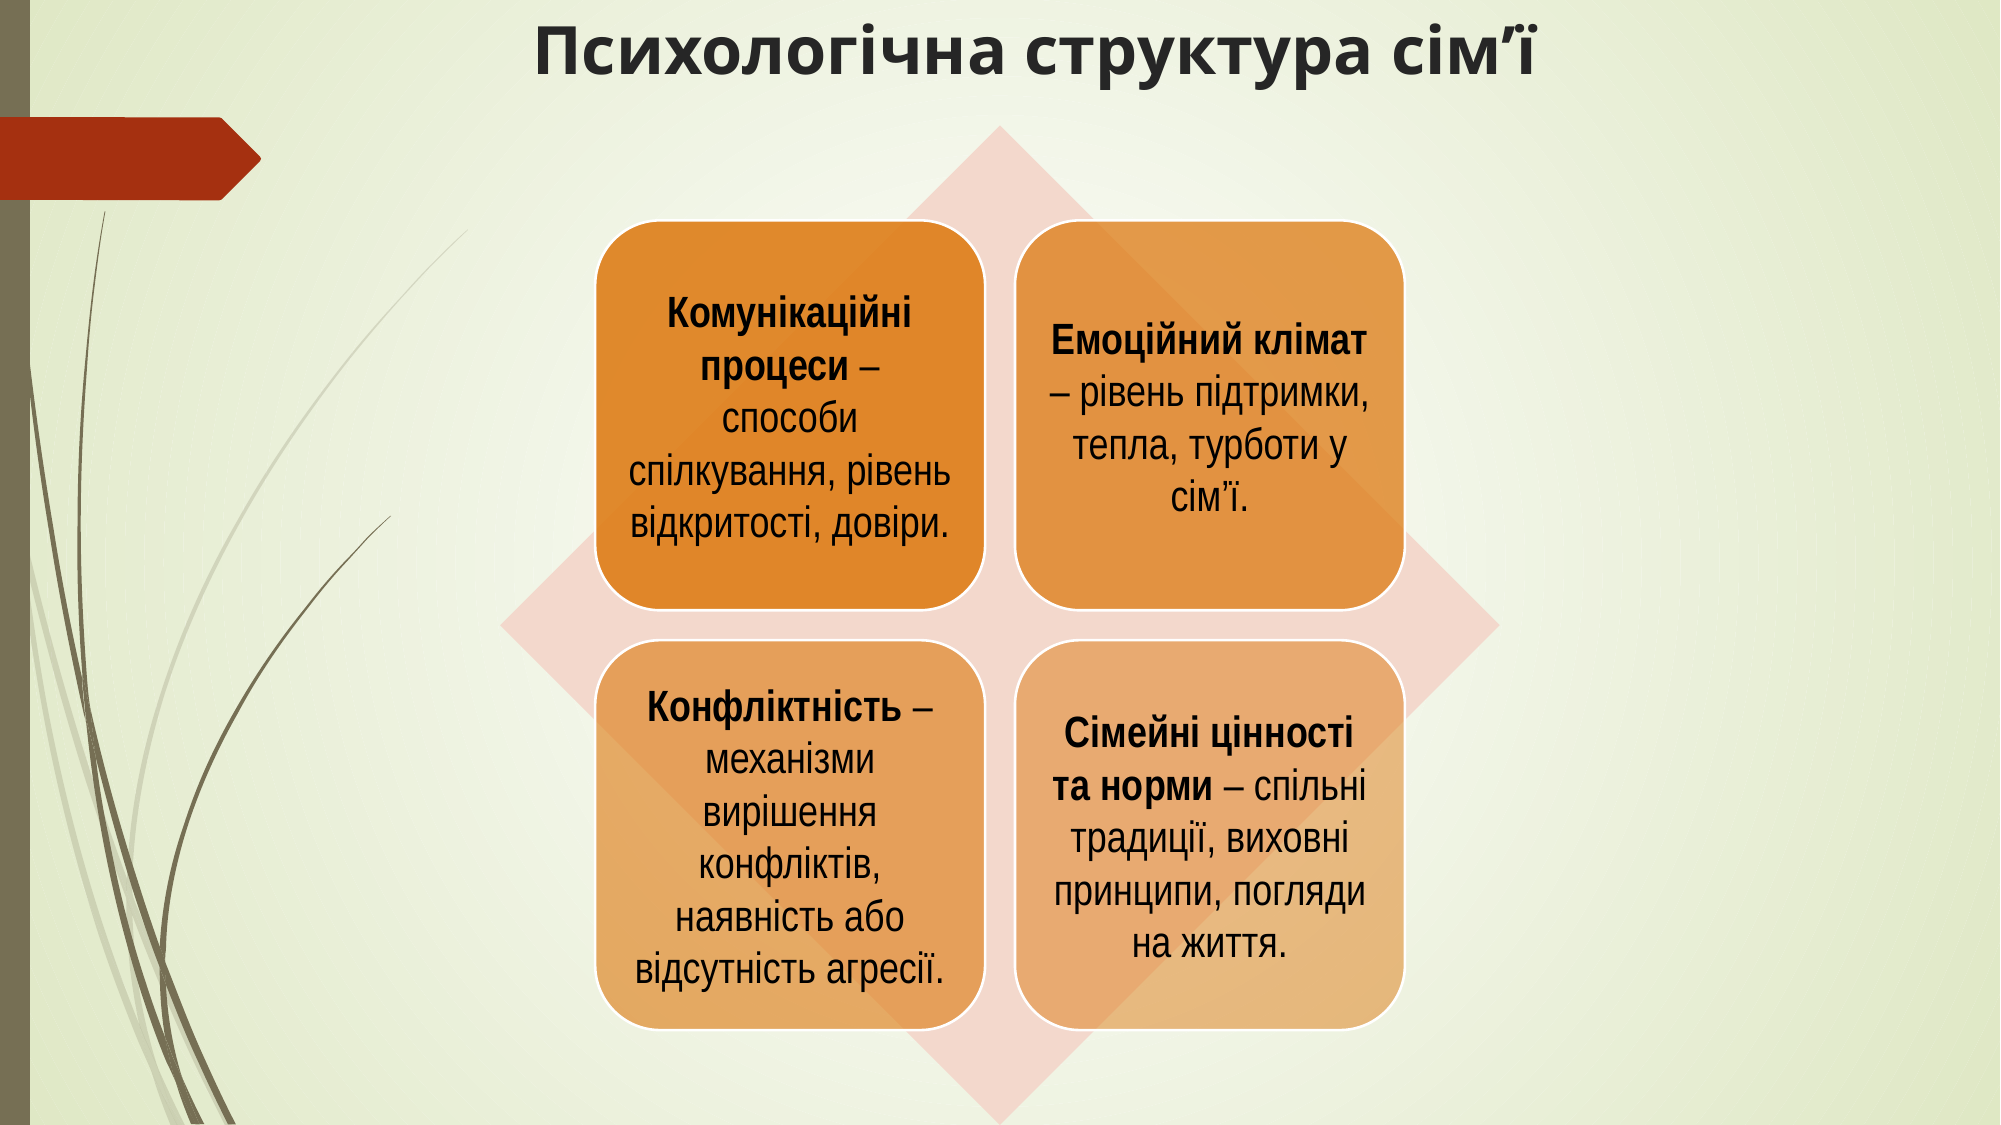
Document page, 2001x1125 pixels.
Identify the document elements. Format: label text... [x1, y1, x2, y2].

text_box Конфліктність – механізми вирішення конфліктів, наявність або відсутність агресії. [595, 640, 986, 1031]
title Психологічна структура сім’ї [303, 0, 1766, 98]
text_box Комунікаційні процеси – способи спілкування, рівень відкритості, довіри. [595, 220, 986, 611]
text_box Емоційний клімат – рівень підтримки, тепла, турботи у сім’ї. [1014, 220, 1405, 611]
text_box [500, 125, 1500, 1125]
text_box Сімейні цінності та норми – спільні традиції, виховні принципи, погляди на життя. [1014, 640, 1405, 1031]
